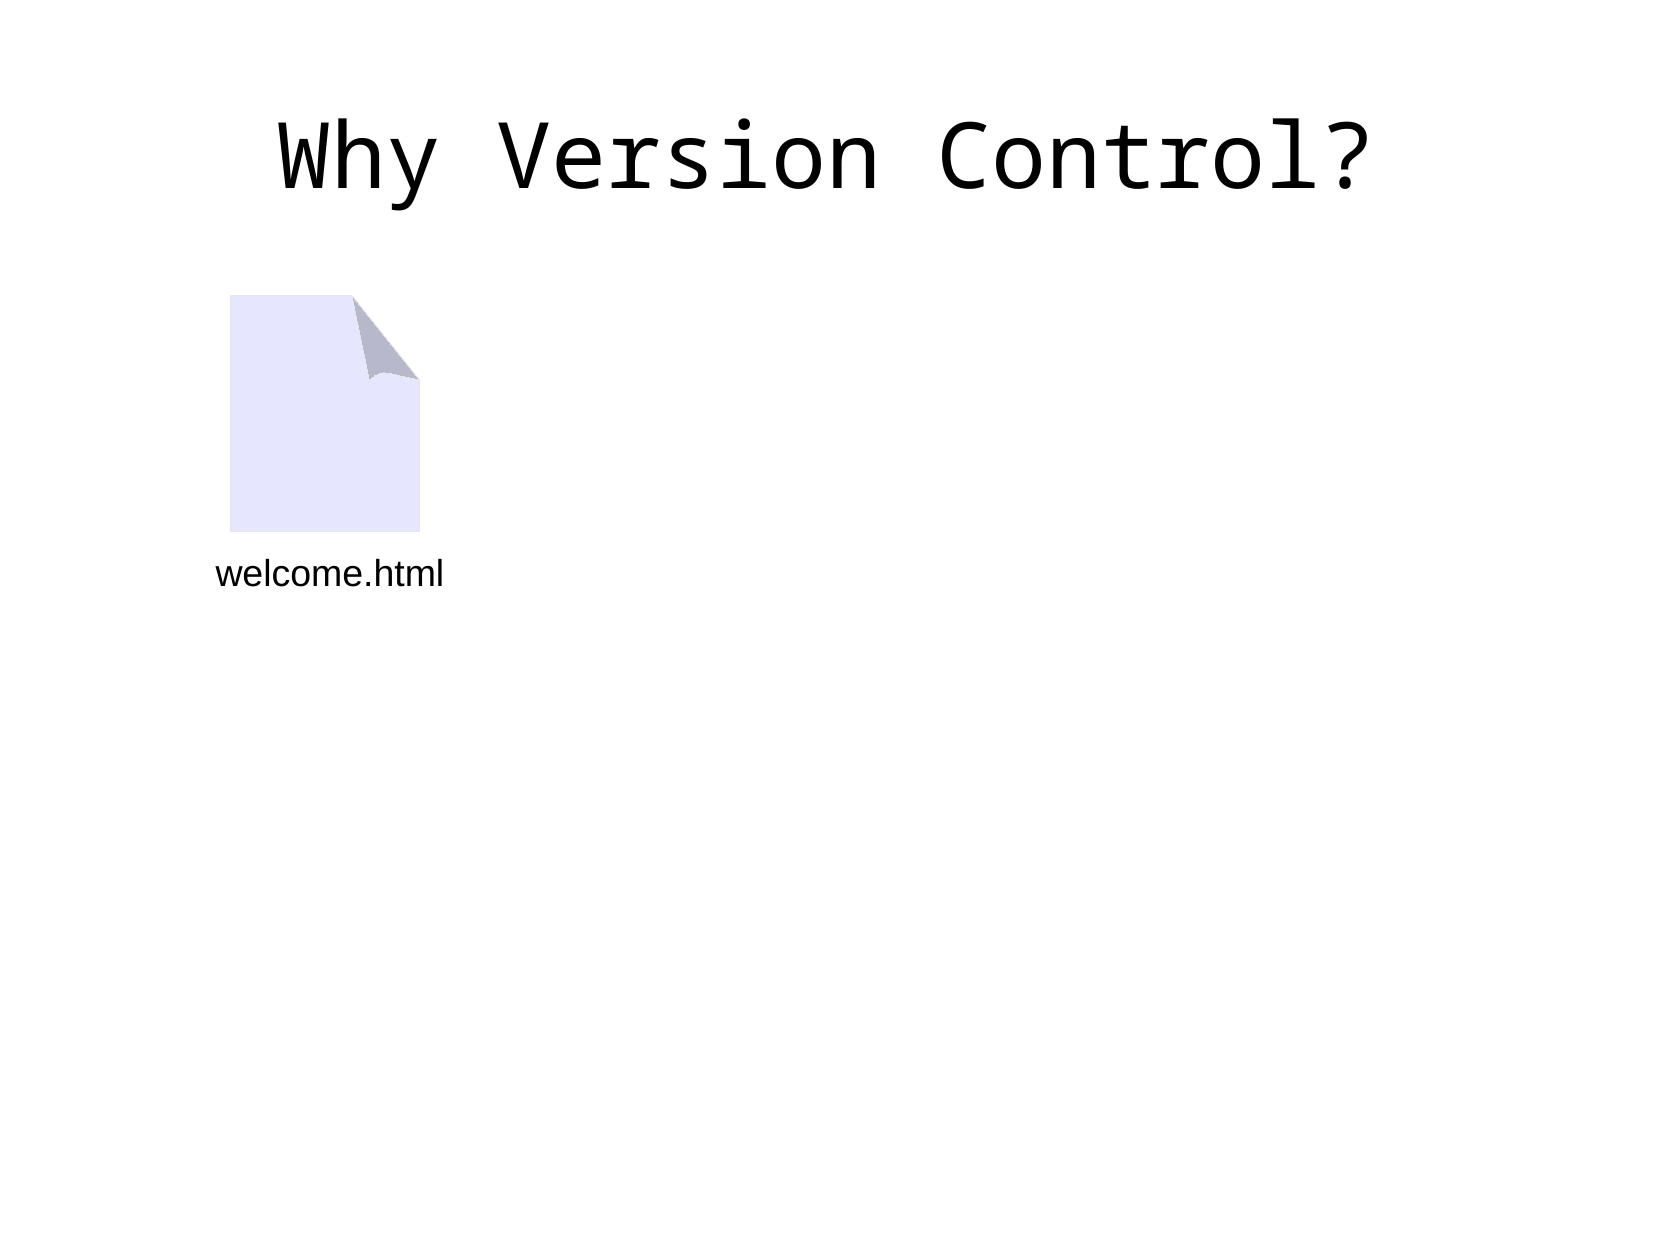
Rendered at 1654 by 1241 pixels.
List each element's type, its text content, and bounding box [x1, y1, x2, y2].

title Why Version Control? [82, 49, 1571, 257]
text_box welcome.html [200, 545, 460, 603]
text_box [230, 295, 420, 532]
